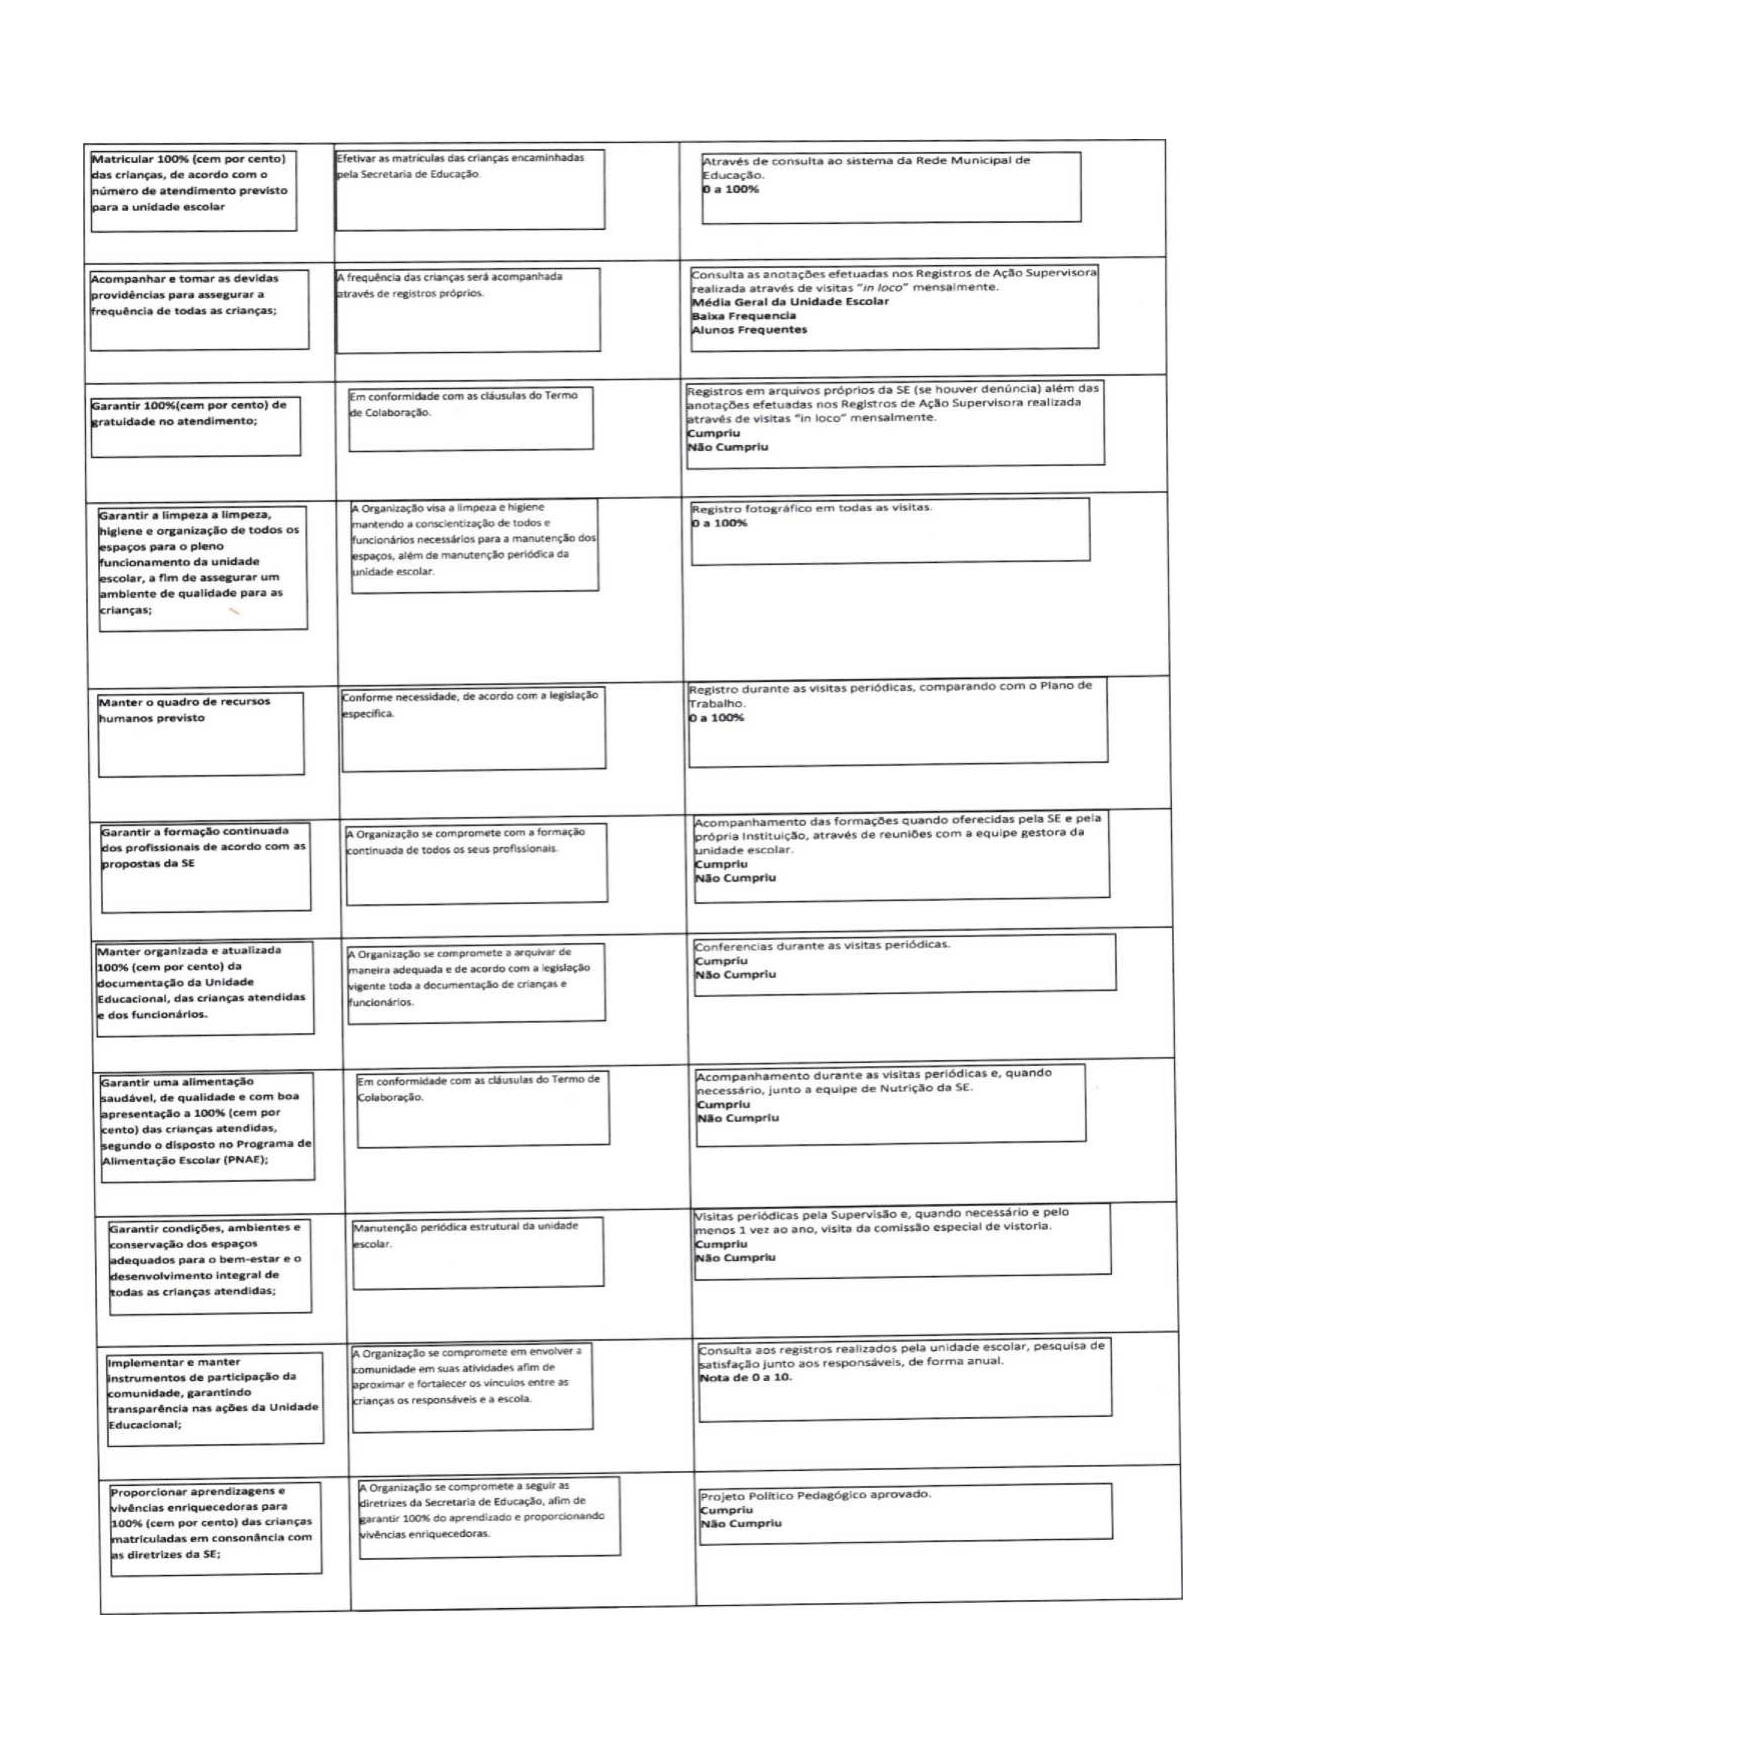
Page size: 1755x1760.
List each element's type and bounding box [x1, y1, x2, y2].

picture [83, 139, 1183, 1615]
